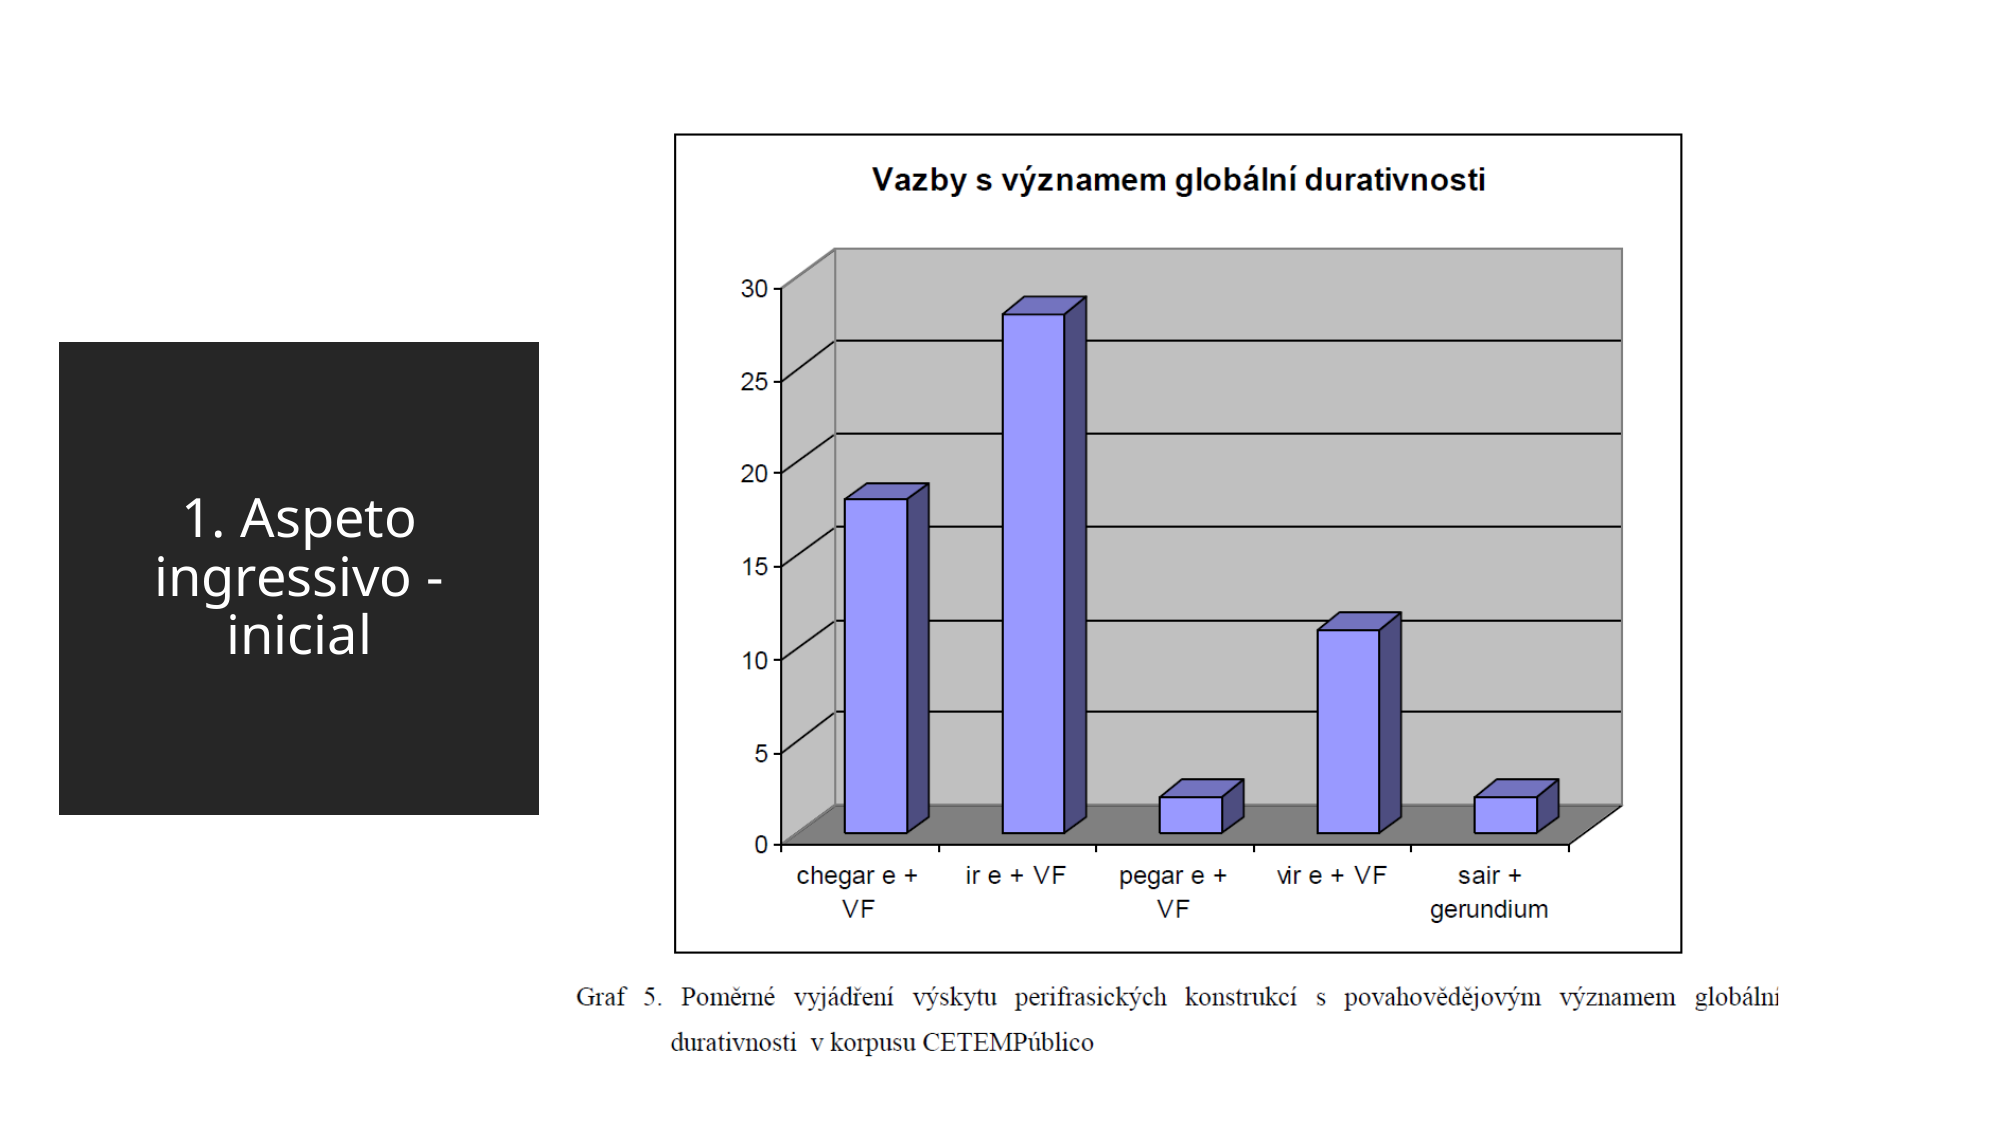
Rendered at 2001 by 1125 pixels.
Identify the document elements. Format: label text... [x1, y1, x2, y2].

title 1. Aspeto ingressivo - inicial [73, 356, 526, 801]
picture [567, 87, 1779, 1070]
